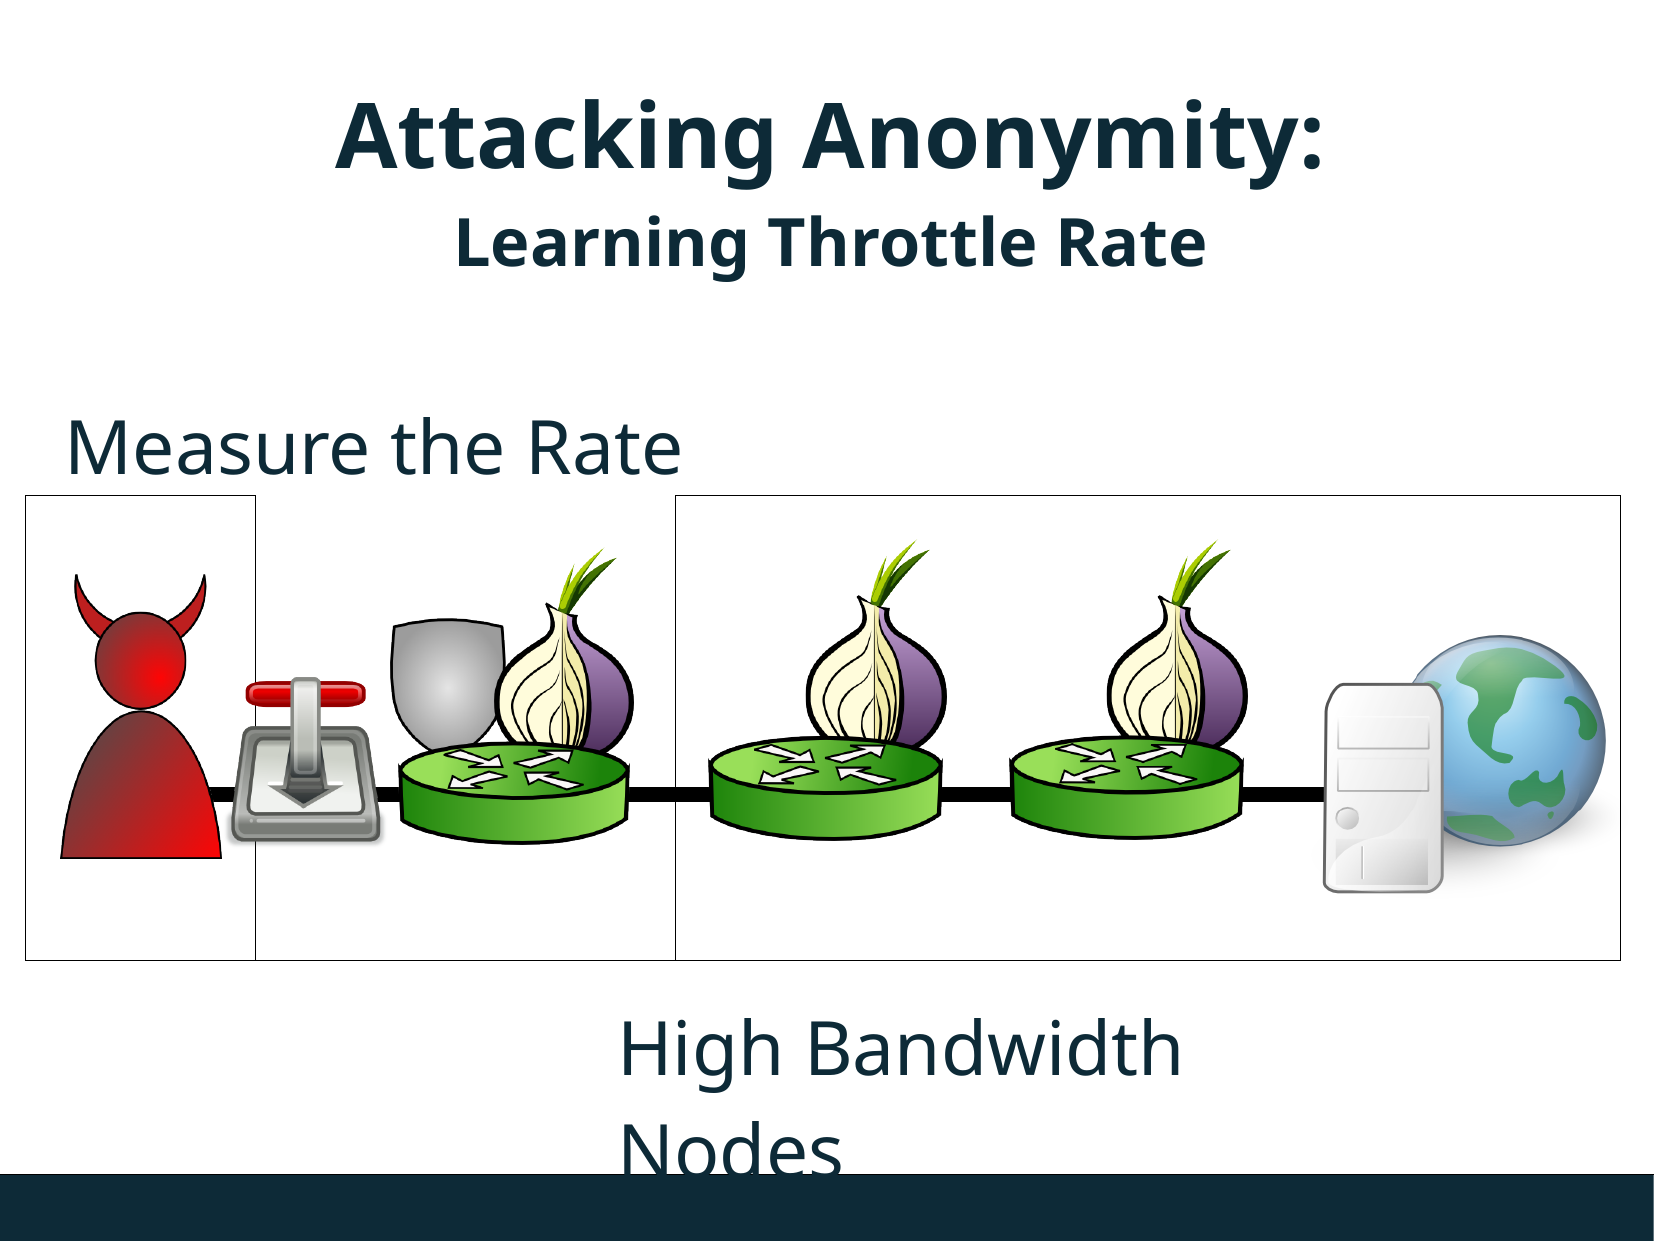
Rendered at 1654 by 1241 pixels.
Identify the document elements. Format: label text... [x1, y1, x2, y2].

picture [1621, 635, 1629, 900]
picture [1001, 539, 1248, 841]
picture [60, 573, 388, 859]
text_box Measure the Rate [50, 387, 616, 489]
picture [700, 539, 947, 841]
title Attacking Anonymity: Learning Throttle Rate [86, 74, 1575, 282]
picture [390, 547, 634, 845]
text_box High Bandwidth Nodes [602, 988, 1383, 1089]
picture [1310, 635, 1620, 900]
